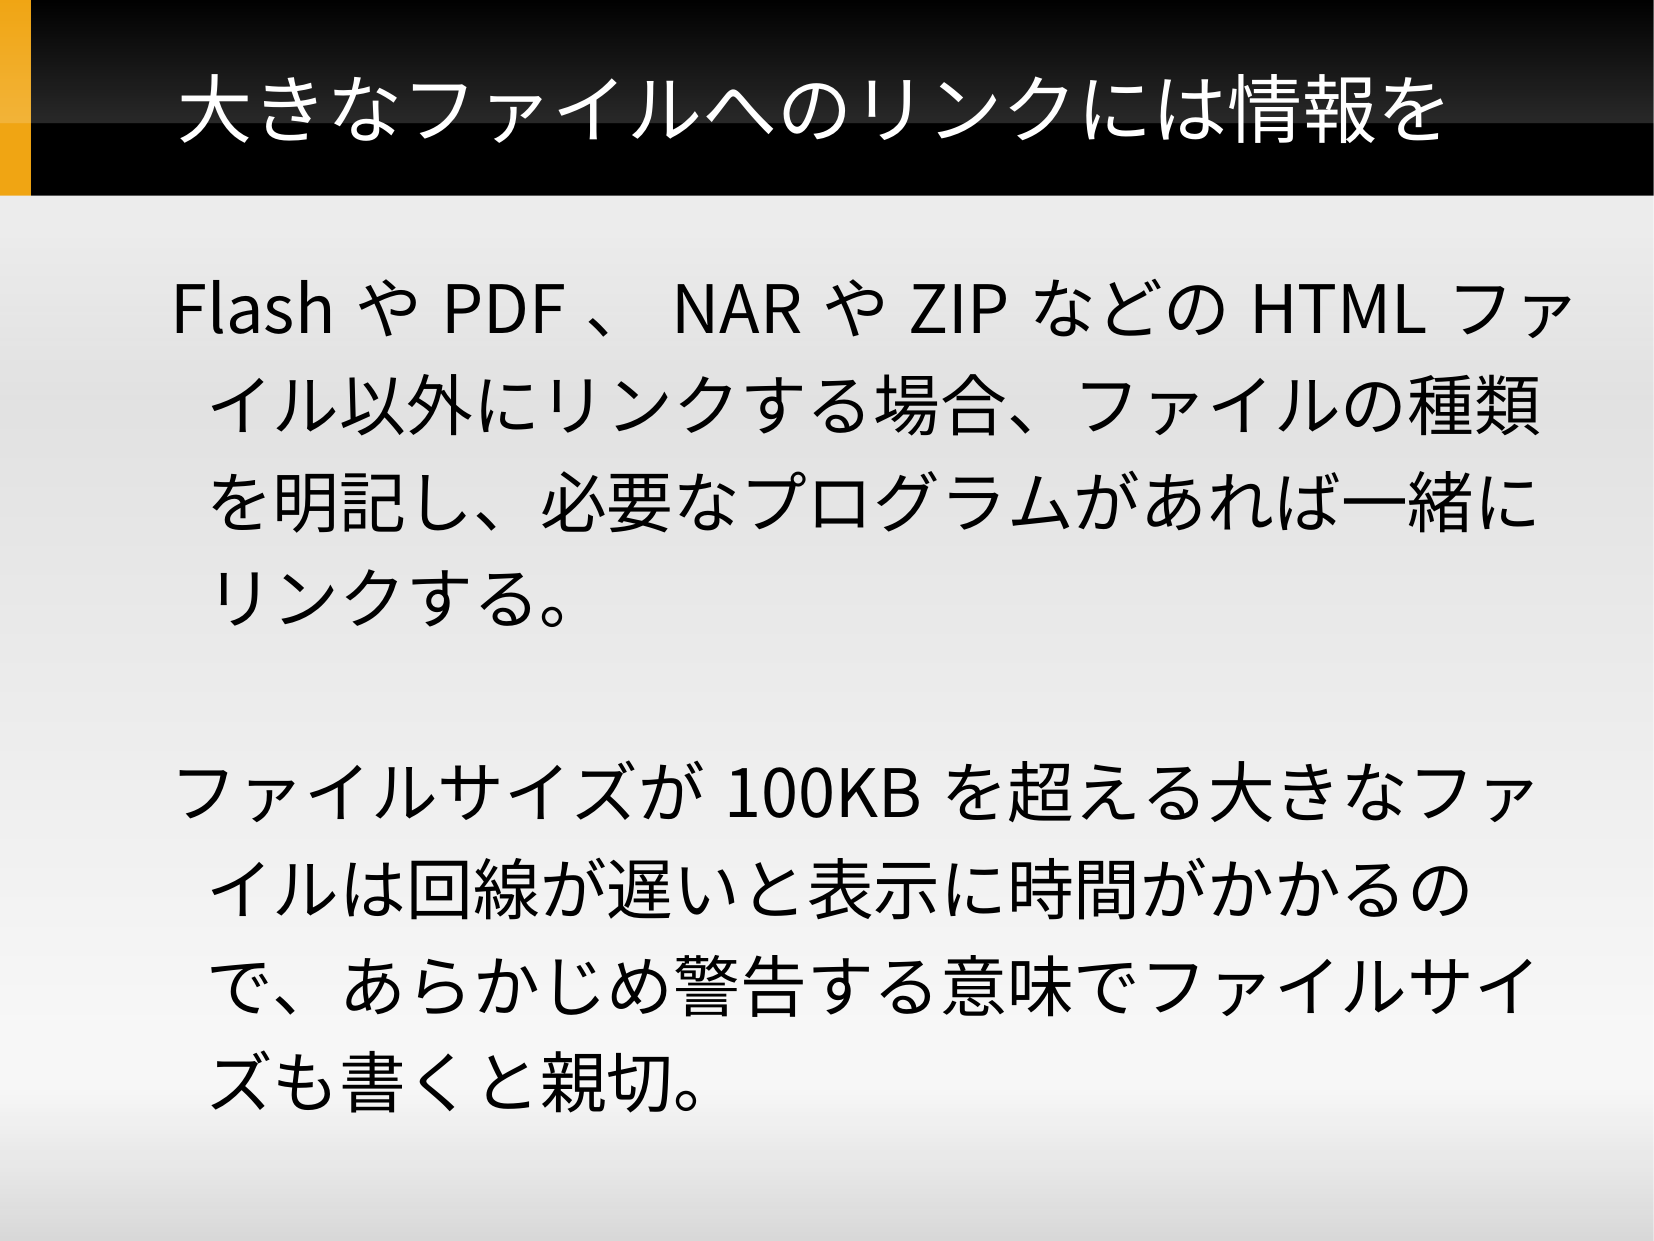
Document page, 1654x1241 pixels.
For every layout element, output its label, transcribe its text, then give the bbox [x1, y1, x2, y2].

subtitle FlashやPDF、NARやZIPなどのHTMLファイル以外にリンクする場合、ファイルの種類を明記し、必要なプログラムがあれば一緒にリンクする。 ファイルサイズが100KBを超える大きなファイルは回線が遅いと表示に時間がかかるので、あらかじめ警告する意味でファイルサイズも書くと親切。 [170, 343, 1583, 1137]
title 大きなファイルへのリンクには情報を [177, 12, 1590, 197]
picture [0, 0, 1654, 1241]
